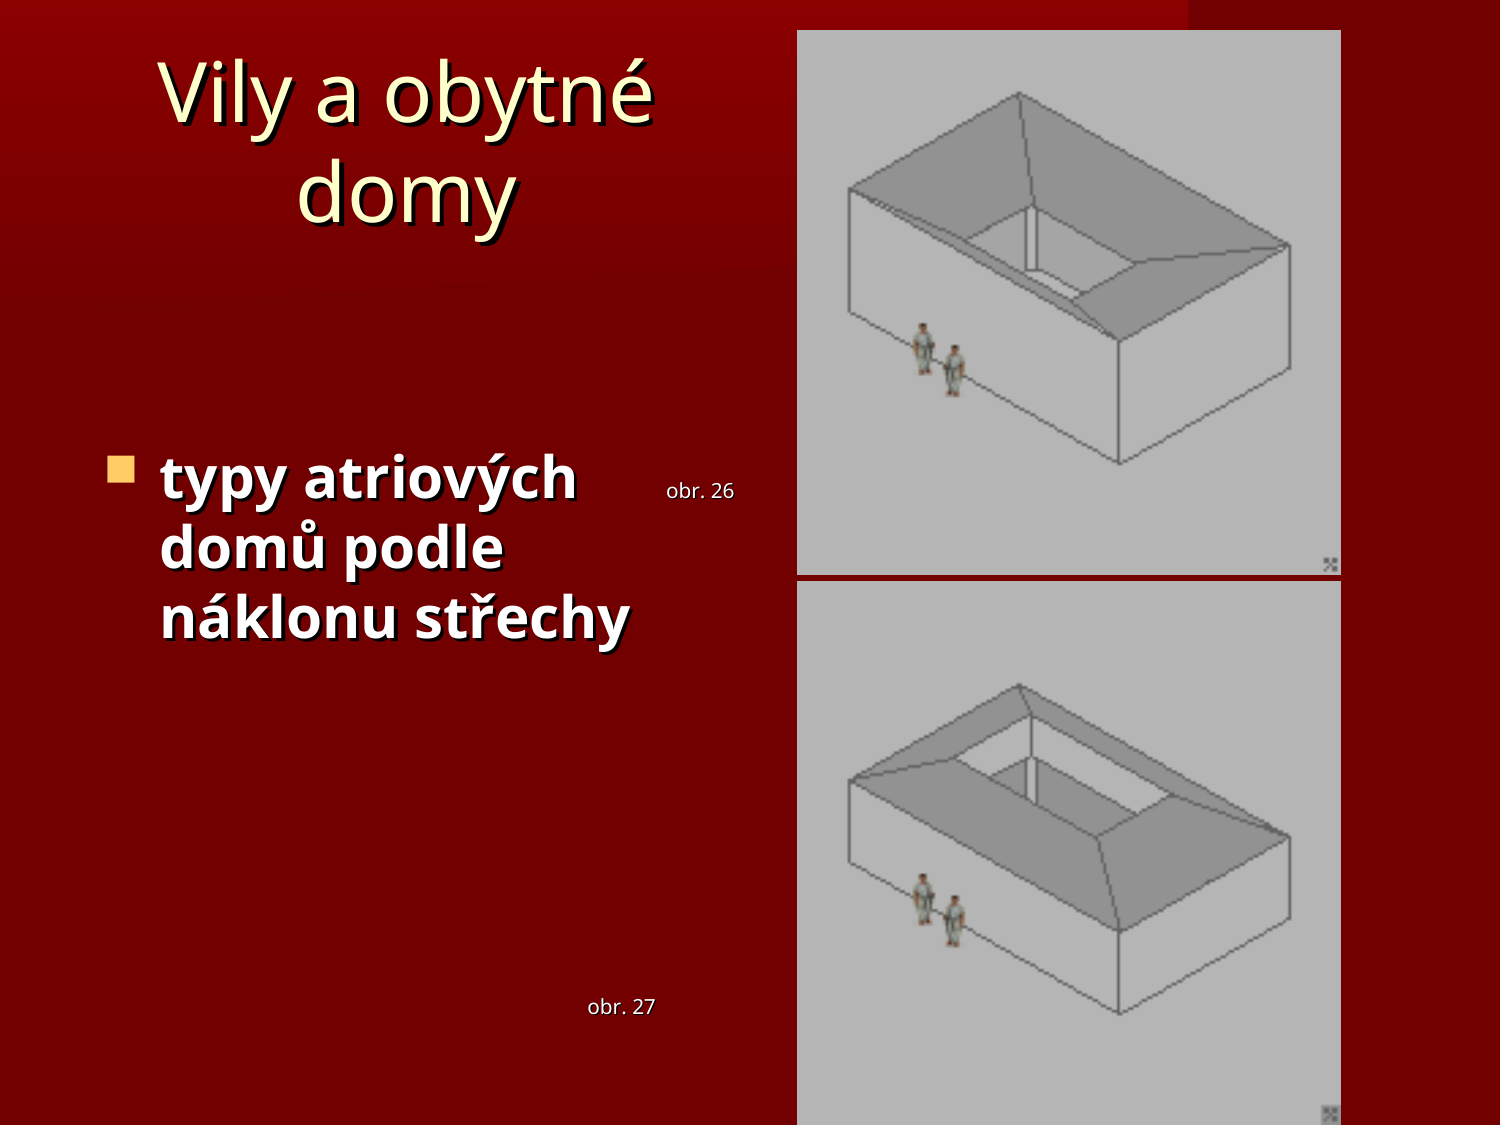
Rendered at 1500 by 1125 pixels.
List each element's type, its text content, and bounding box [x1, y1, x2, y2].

title Vily a obytné domy [75, 31, 739, 247]
text_box [797, 31, 1341, 575]
list typy atriových obr. 26 domů podle náklonu střechy obr. 27 [88, 432, 762, 1107]
text_box [797, 581, 1341, 1125]
